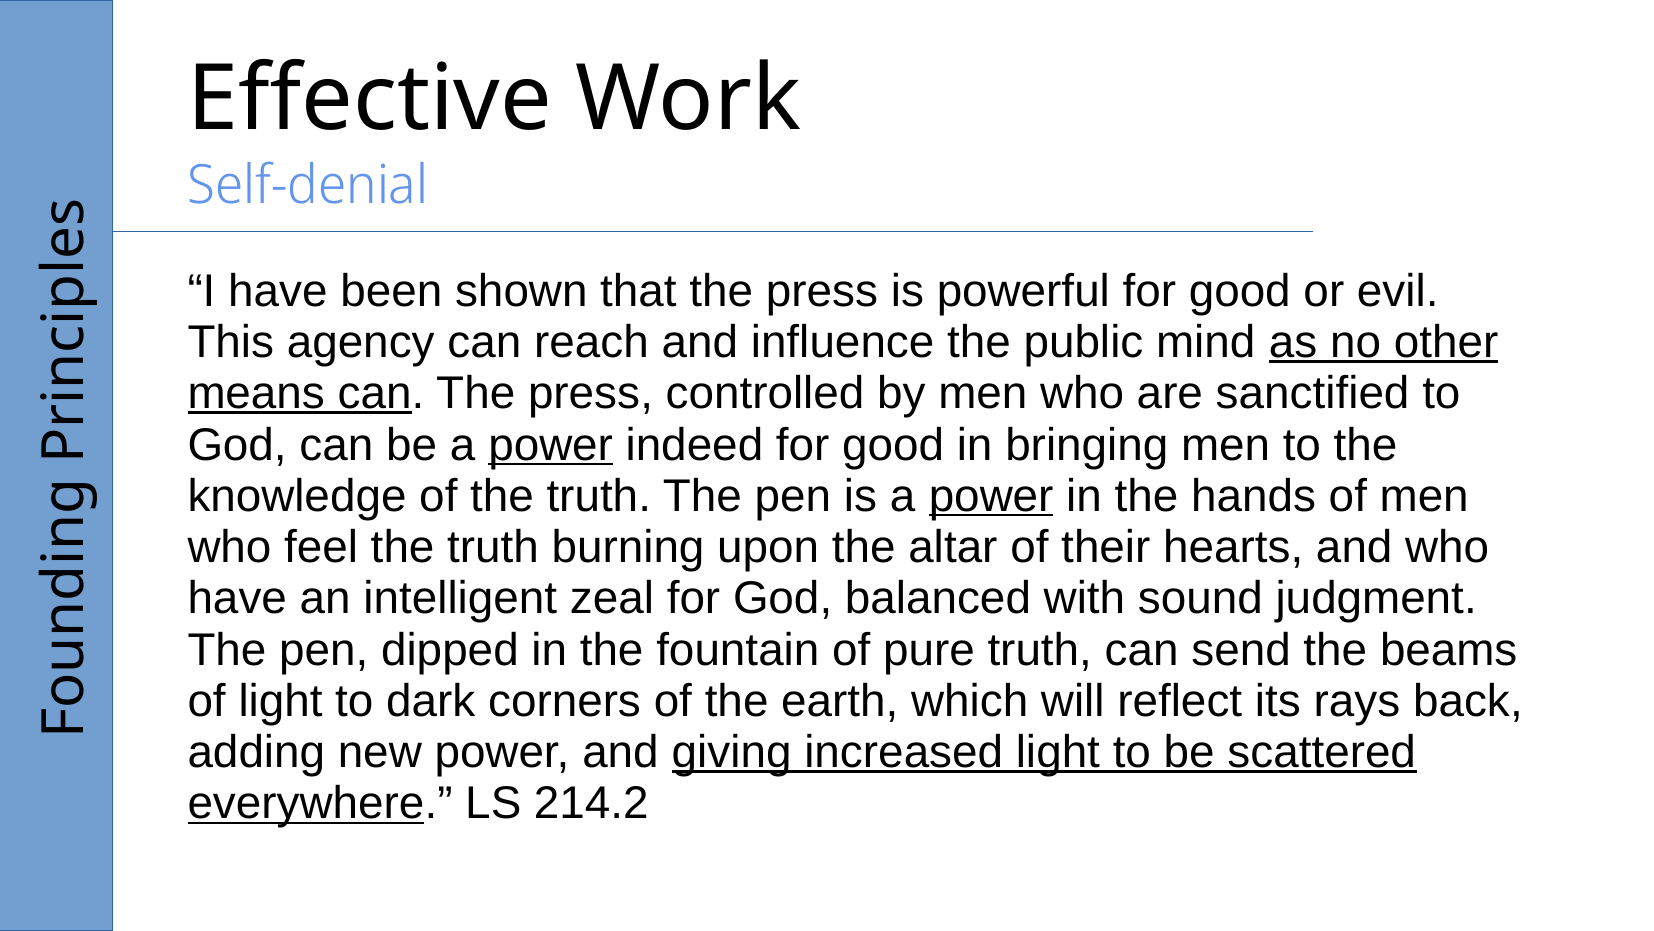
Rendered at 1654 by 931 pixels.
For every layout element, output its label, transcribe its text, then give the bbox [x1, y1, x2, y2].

text_box Founding Principles [13, 37, 105, 901]
text_box [0, 0, 113, 931]
subtitle “I have been shown that the press is powerful for good or evil. This agency can reach and influence the public mind as no other means can. The press, controlled by men who are sanctified to God, can be a power indeed for good in bringing men to the knowledge of the truth. The pen is a power in the hands of men who feel the truth burning upon the altar of their hearts, and who have an intelligent zeal for God, balanced with sound judgment. The pen, dipped in the fountain of pure truth, can send the beams of light to dark corners of the earth, which will reflect its rays back, adding new power, and giving increased light to be scattered everywhere.” LS 214.2 [187, 264, 1538, 829]
title Self-denial [187, 125, 1571, 239]
title Effective Work [187, 33, 1571, 125]
